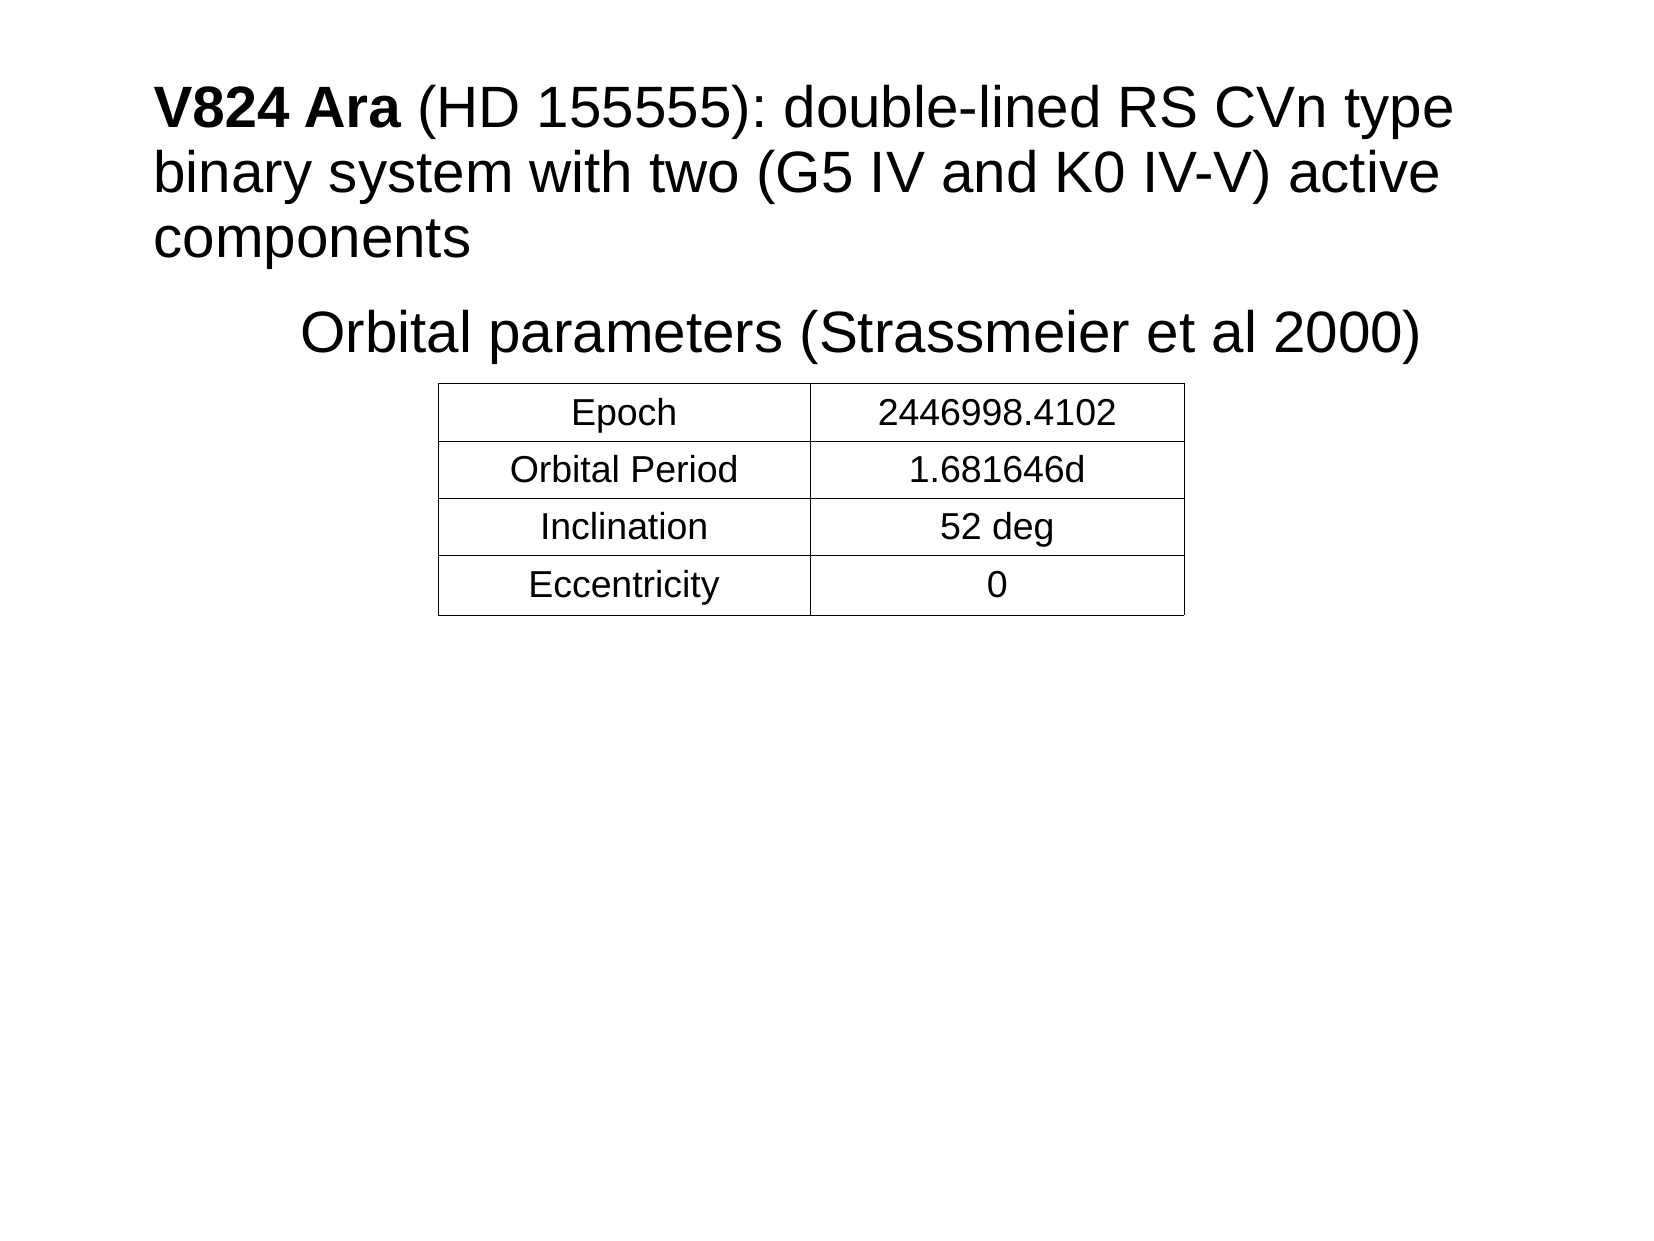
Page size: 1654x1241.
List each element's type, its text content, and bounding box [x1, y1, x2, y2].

table_cell Inclination [439, 499, 810, 555]
table_cell 1.681646d [811, 442, 1184, 498]
table_cell Orbital Period [439, 442, 810, 498]
table_header Epoch [439, 384, 810, 441]
table_cell Eccentricity [439, 556, 810, 615]
table_header 2446998.4102 [811, 384, 1184, 441]
list V824 Ara (HD 155555): double-lined RS CVn type binary system with two (G5 IV and K0 IV-V) active components Orbital parameters (Strassmeier et al 2000) [82, 75, 1571, 1109]
table_cell 52 deg [811, 499, 1184, 555]
table_cell 0 [811, 556, 1184, 615]
